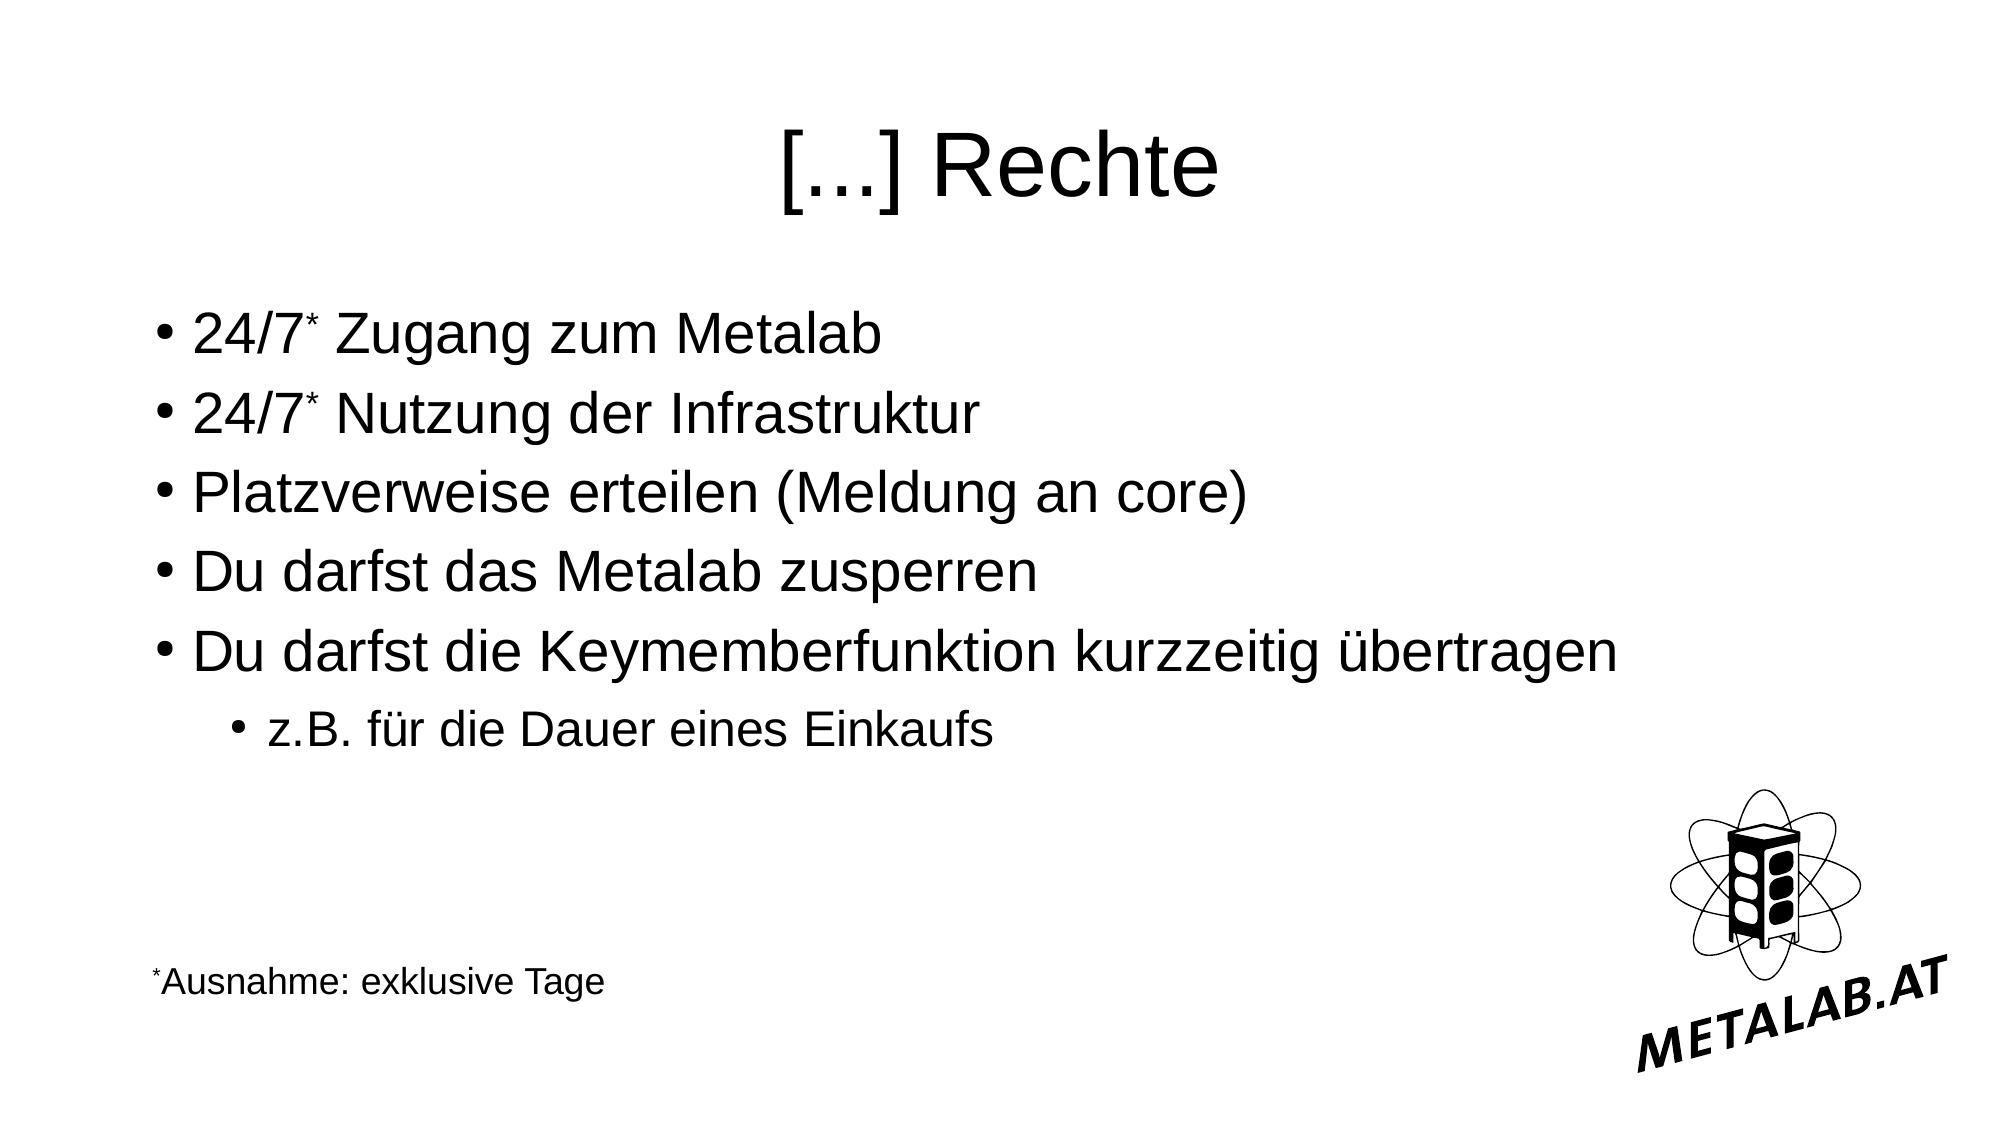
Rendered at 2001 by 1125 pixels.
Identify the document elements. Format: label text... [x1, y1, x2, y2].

list 24/7* Zugang zum Metalab 24/7* Nutzung der Infrastruktur Platzverweise erteilen (Meldung an core) Du darfst das Metalab zusperren Du darfst die Keymemberfunktion kurzzeitig übertragen z.B. für die Dauer eines Einkaufs [137, 299, 1863, 1014]
text_box *Ausnahme: exklusive Tage [137, 953, 657, 1014]
title [...] Rechte [137, 59, 1863, 278]
